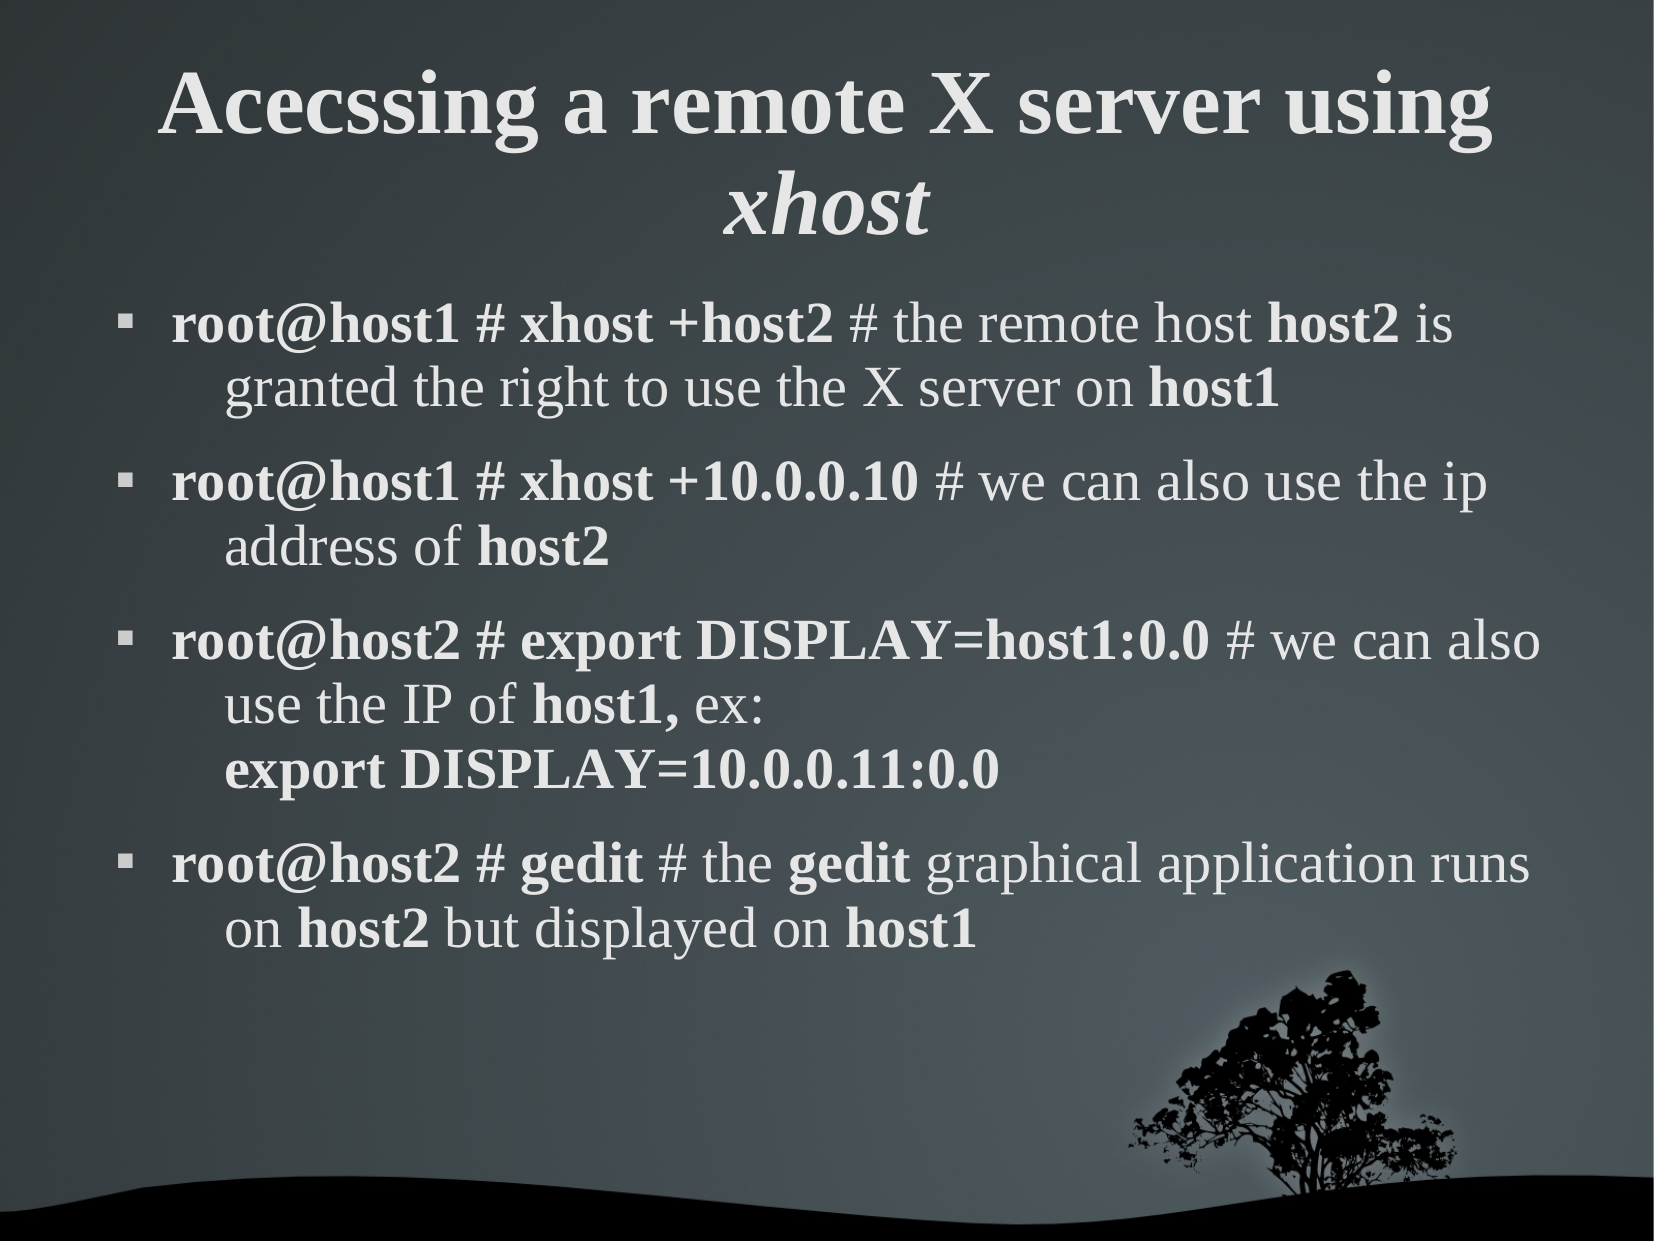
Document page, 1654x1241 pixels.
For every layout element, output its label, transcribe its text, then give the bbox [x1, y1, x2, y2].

list root@host1 # xhost +host2 # the remote host host2 is granted the right to use the X server on host1 root@host1 # xhost +10.0.0.10 # we can also use the ip address of host2 root@host2 # export DISPLAY=host1:0.0 # we can also use the IP of host1, ex: export DISPLAY=10.0.0.11:0.0 root@host2 # gedit # the gedit graphical application runs on host2 but displayed on host1 [82, 290, 1571, 1134]
picture [0, 0, 1654, 1241]
title Acecssing a remote X server using xhost [82, 33, 1571, 273]
